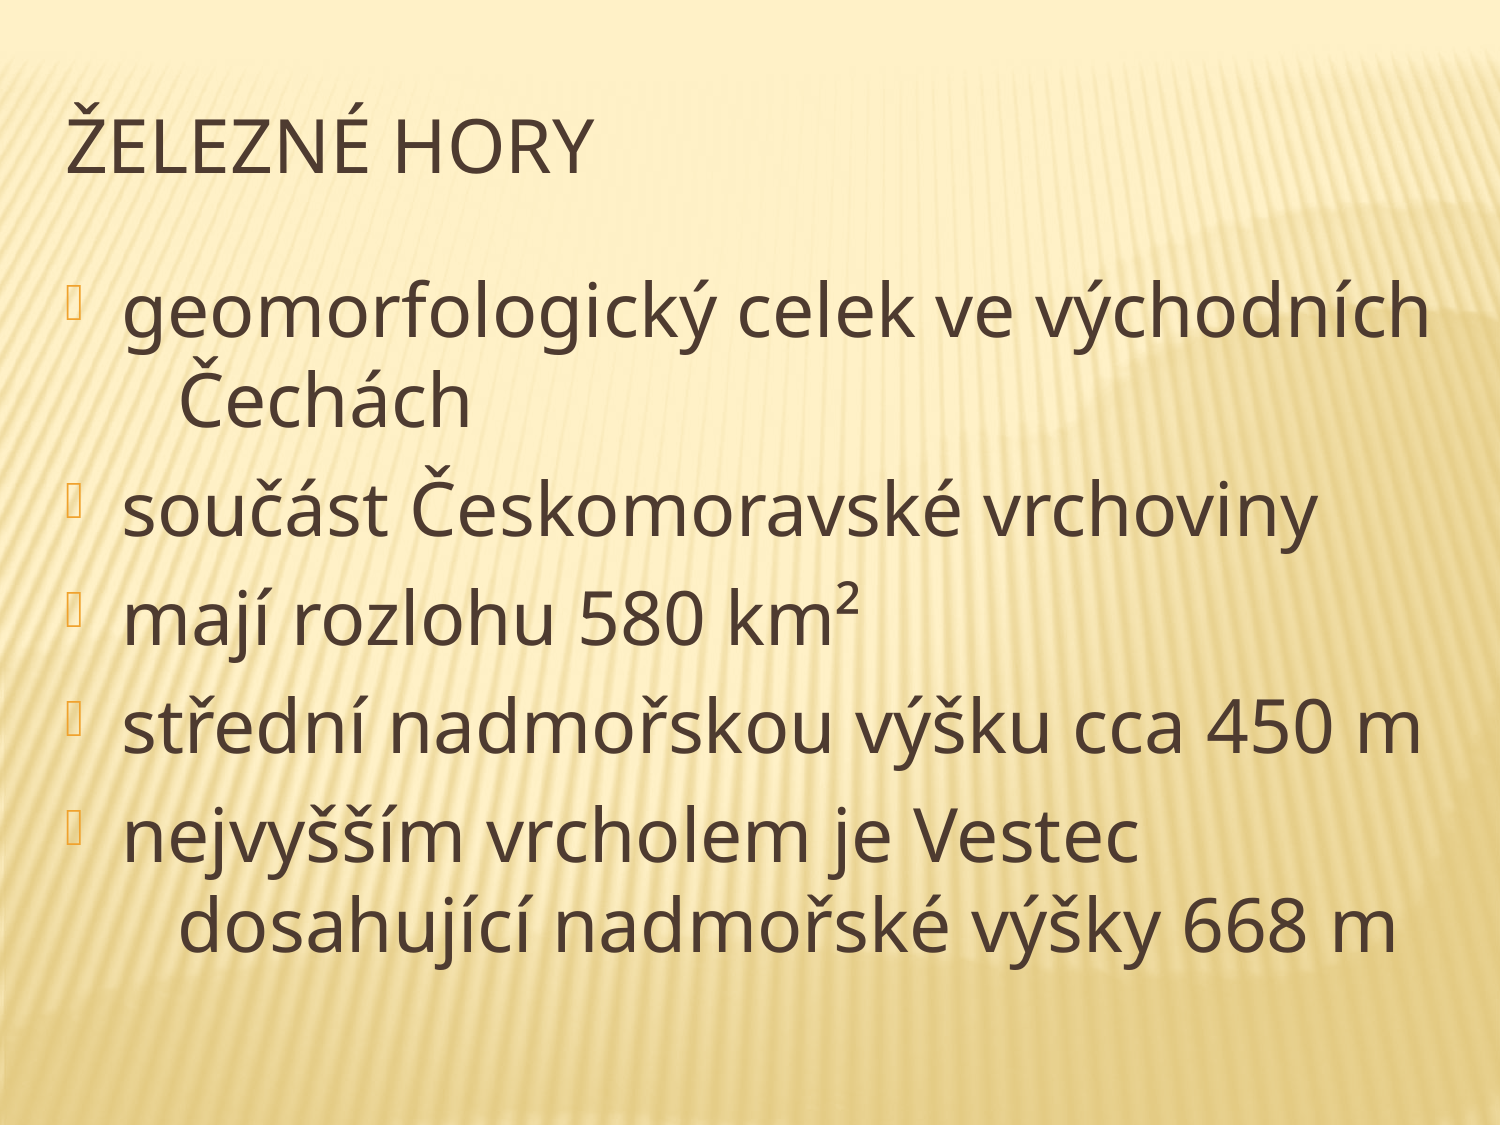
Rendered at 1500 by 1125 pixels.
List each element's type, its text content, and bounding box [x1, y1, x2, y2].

list geomorfologický celek ve východních Čechách součást Českomoravské vrchoviny mají rozlohu 580 km² střední nadmořskou výšku cca 450 m nejvyšším vrcholem je Vestec dosahující nadmořské výšky 668 m [50, 254, 1476, 998]
title ŽELEZNÉ HORY [50, 75, 1476, 213]
